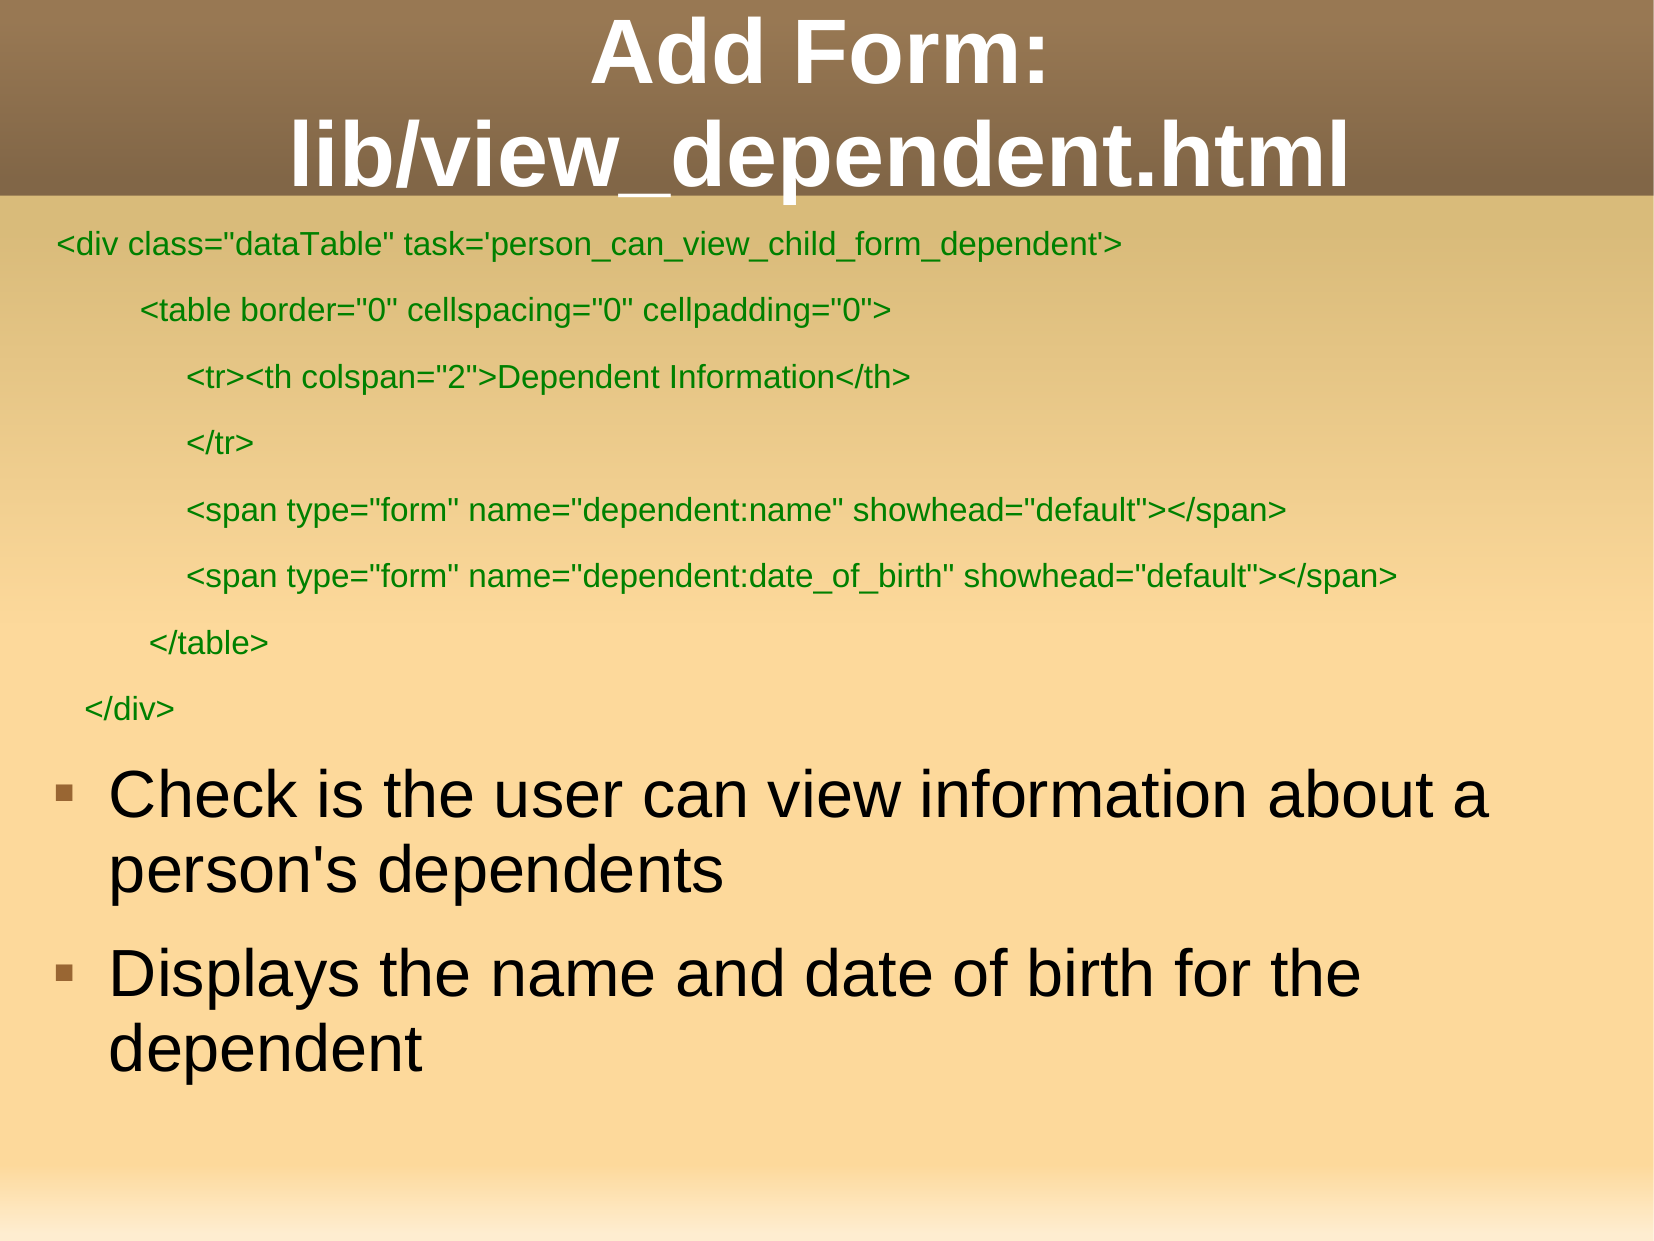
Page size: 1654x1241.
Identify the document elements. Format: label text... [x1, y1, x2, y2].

list <div class="dataTable" task='person_can_view_child_form_dependent'> <table border="0" cellspacing="0" cellpadding="0"> <tr><th colspan="2">Dependent Information</th> </tr> <span type="form" name="dependent:name" showhead="default"></span> <span type="form" name="dependent:date_of_birth" showhead="default"></span> </table> </div> Check is the user can view information about a person's dependents Displays the name and date of birth for the dependent [38, 225, 1613, 1201]
title Add Form: lib/view_dependent.html [76, 1, 1565, 207]
picture [0, 0, 1654, 1241]
